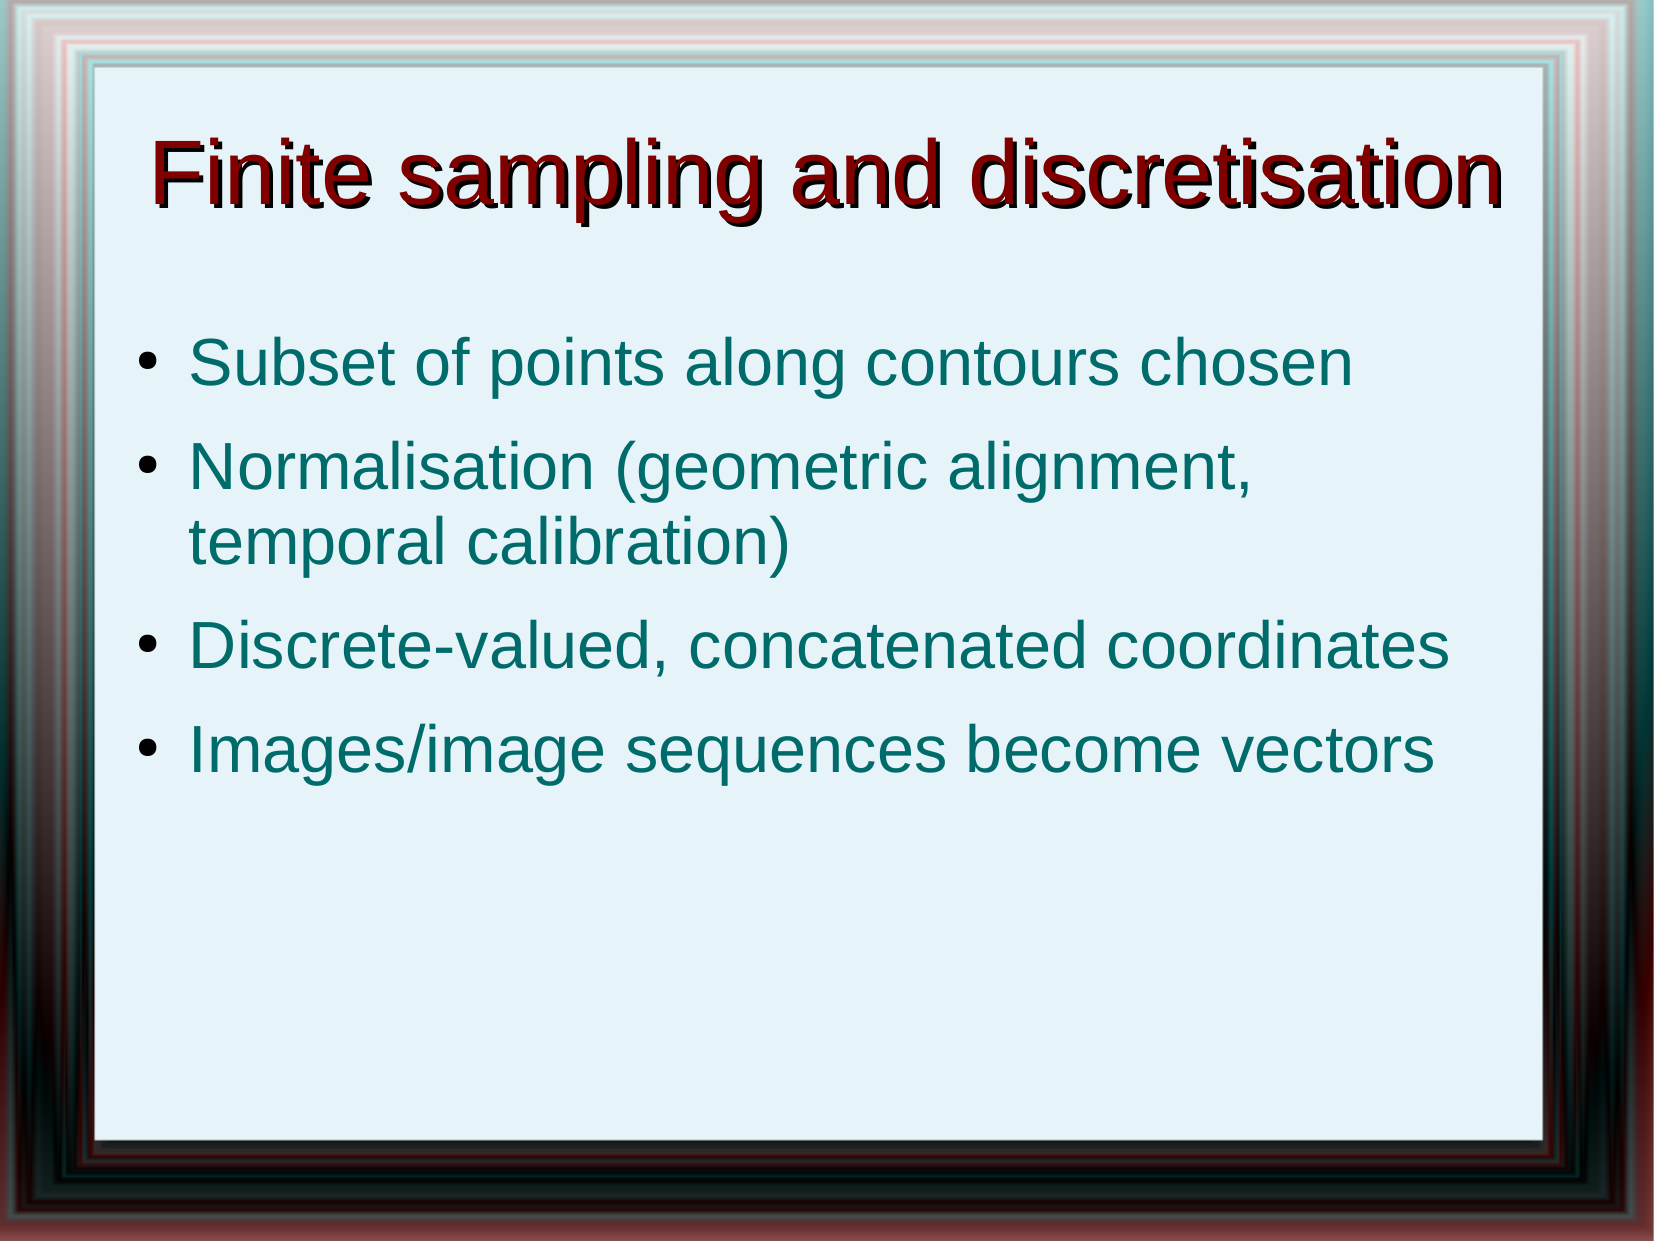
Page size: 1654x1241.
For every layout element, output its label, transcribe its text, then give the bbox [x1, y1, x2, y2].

list Subset of points along contours chosen Normalisation (geometric alignment, temporal calibration) Discrete-valued, concatenated coordinates Images/image sequences become vectors [118, 324, 1506, 1129]
picture [0, 0, 1654, 1241]
title Finite sampling and discretisation [118, 95, 1536, 250]
